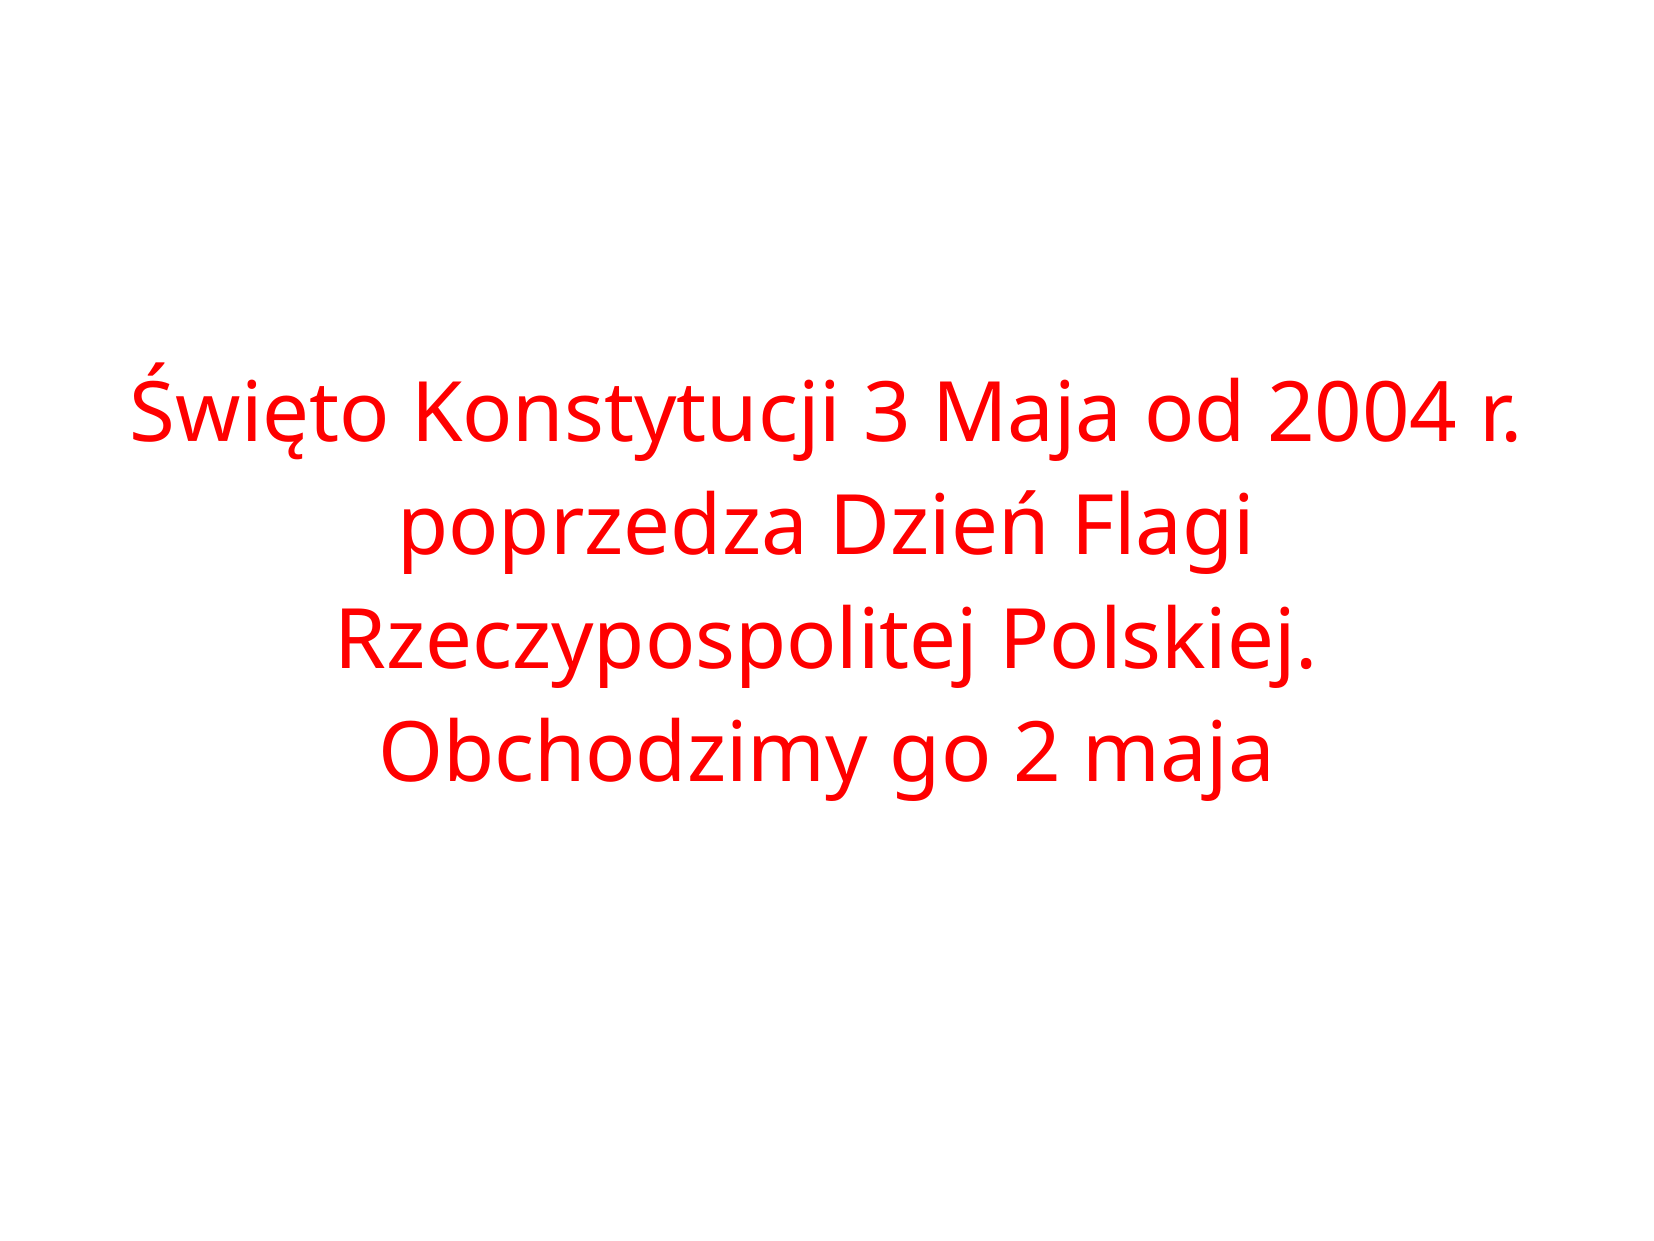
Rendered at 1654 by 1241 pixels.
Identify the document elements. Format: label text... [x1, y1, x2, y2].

subtitle Święto Konstytucji 3 Maja od 2004 r. poprzedza Dzień Flagi Rzeczypospolitej Polskiej. Obchodzimy go 2 maja [82, 49, 1571, 1109]
